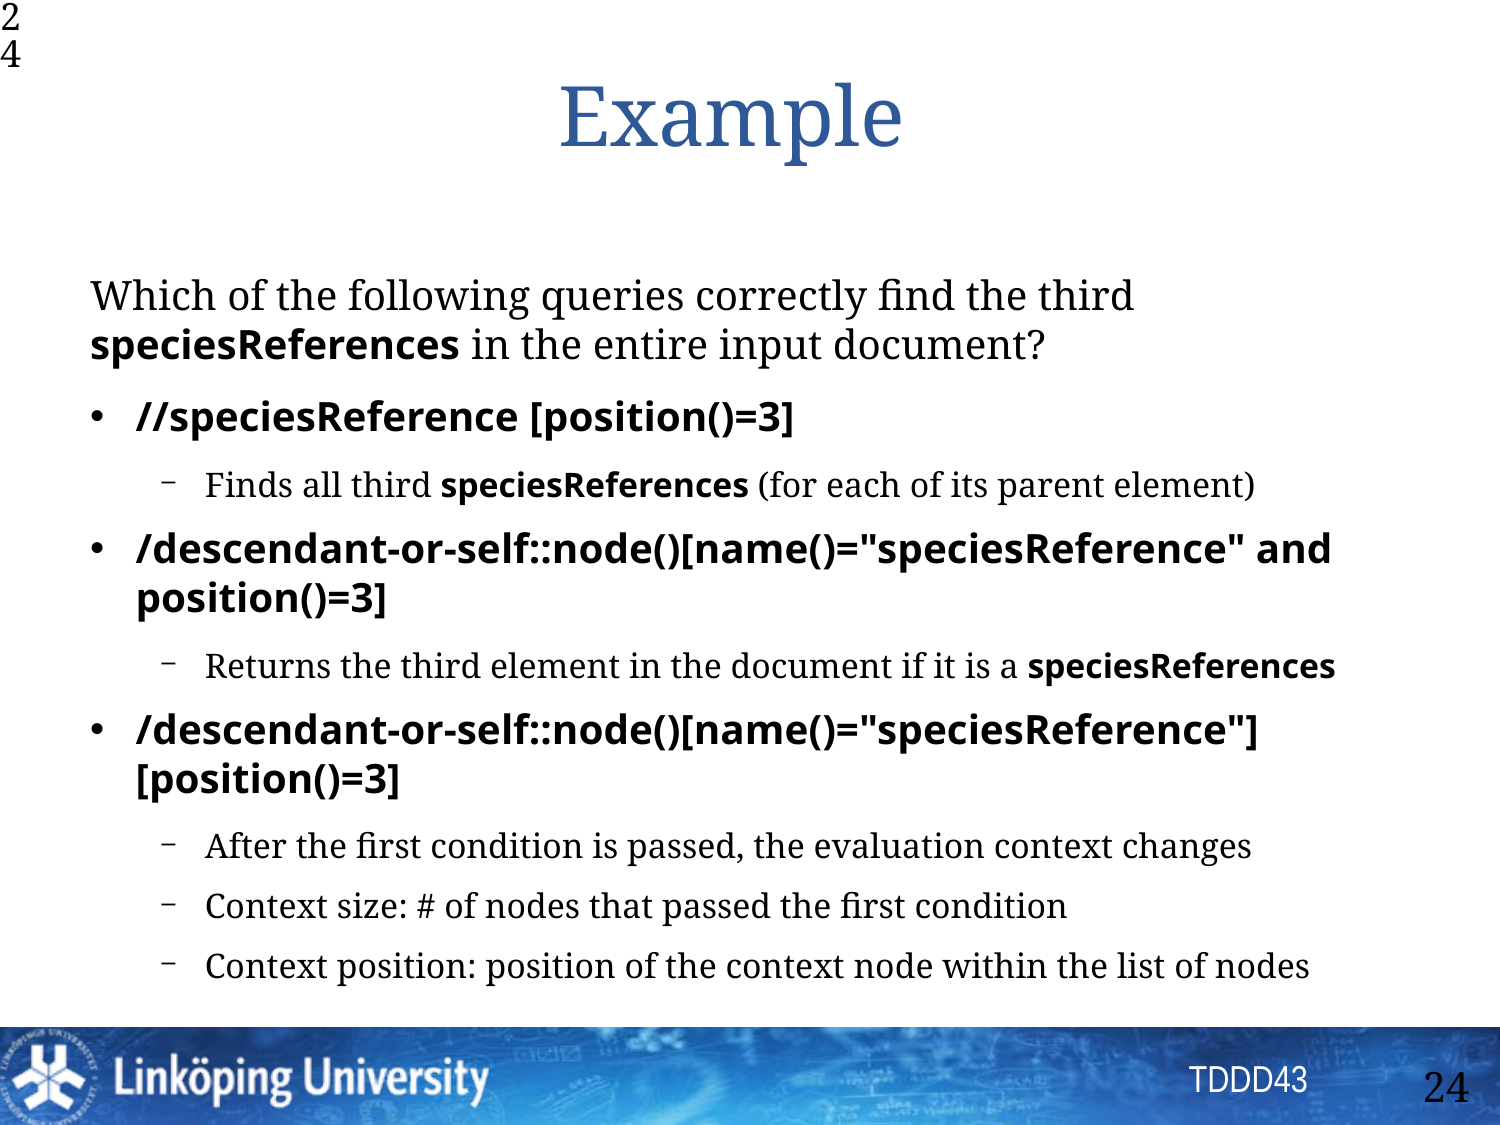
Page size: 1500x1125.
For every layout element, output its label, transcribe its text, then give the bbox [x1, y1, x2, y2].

picture [0, 1027, 1500, 1125]
title Example [67, 30, 1418, 171]
text_box <number> [1407, 1053, 1500, 1114]
list Which of the following queries correctly find the third speciesReferences in the entire input document? //speciesReference [position()=3] Finds all third speciesReferences (for each of its parent element) /descendant-or-self::node()[name()="speciesReference" and position()=3] Returns the third element in the document if it is a speciesReferences /descendant-or-self::node()[name()="speciesReference"][position()=3] After the first condition is passed, the evaluation context changes Context size: # of nodes that passed the first condition Context position: position of the context node within the list of nodes [75, 262, 1500, 1005]
